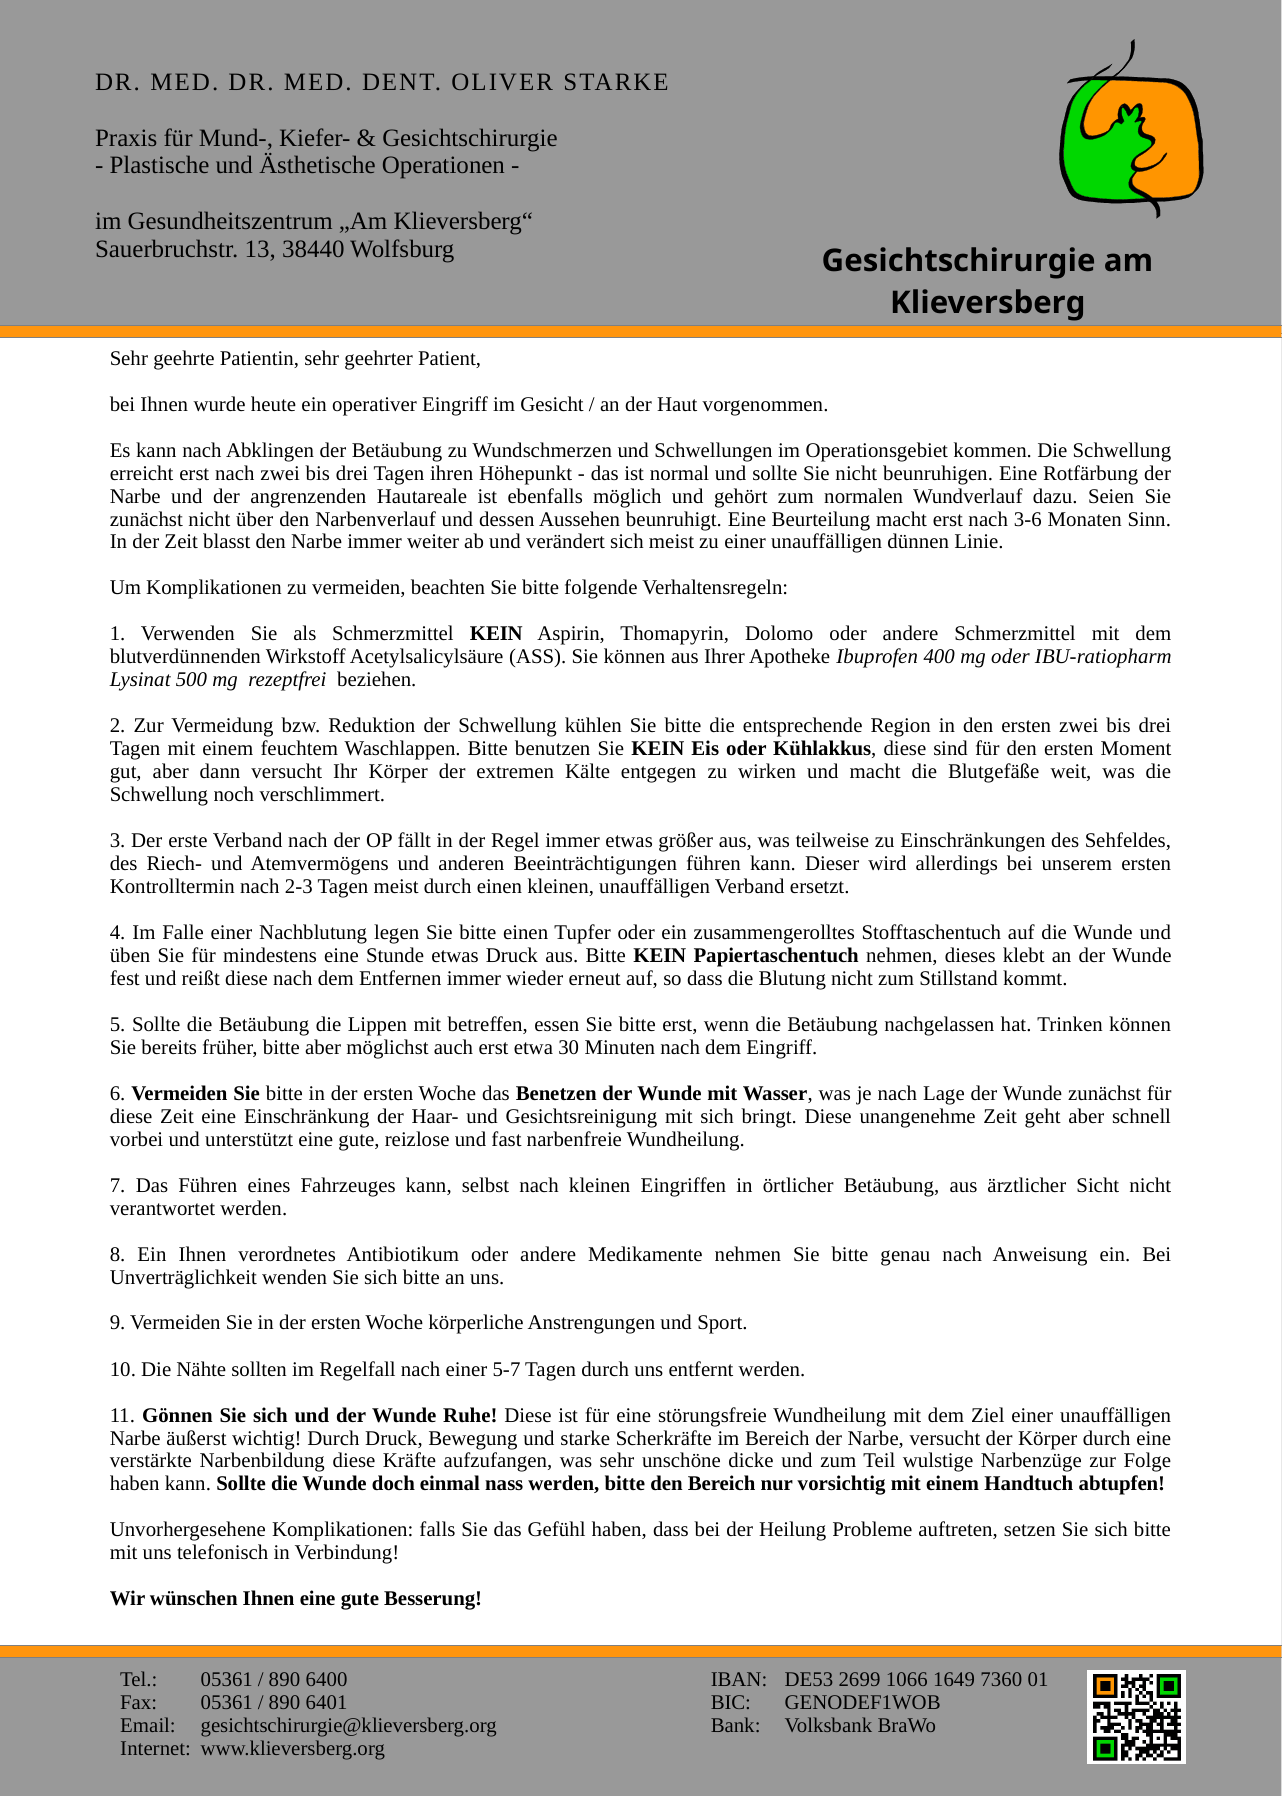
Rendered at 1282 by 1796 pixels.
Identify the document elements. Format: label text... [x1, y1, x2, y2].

picture [1087, 1720, 1186, 1764]
picture [1059, 39, 1204, 219]
subtitle Gesichtschirurgie am Klieversberg [899, 250, 1246, 311]
text_box Sehr geehrte Patientin, sehr geehrter Patient, bei Ihnen wurde heute ein operativer Eingriff im Gesicht / an der Haut vorgenommen. Es kann nach Abklingen der Betäubung zu Wundschmerzen und Schwellungen im Operationsgebiet kommen. Die Schwellung erreicht erst nach zwei bis drei Tagen ihren Höhepunkt - das ist normal und sollte Sie nicht beunruhigen. Eine Rotfärbung der Narbe und der angrenzenden Hautareale ist ebenfalls möglich und gehört zum normalen Wundverlauf dazu. Seien Sie zunächst nicht über den Narbenverlauf und dessen Aussehen beunruhigt. Eine Beurteilung macht erst nach 3-6 Monaten Sinn. In der Zeit blasst den Narbe immer weiter ab und verändert sich meist zu einer unauffälligen dünnen Linie. Um Komplikationen zu vermeiden, beachten Sie bitte folgende Verhaltensregeln: 1. Verwenden Sie als Schmerzmittel KEIN Aspirin, Thomapyrin, Dolomo oder andere Schmerzmittel mit dem blutverdünnenden Wirkstoff Acetylsalicylsäure (ASS). Sie können aus Ihrer Apotheke Ibuprofen 400 mg oder IBU-ratiopharm Lysinat 500 mg rezeptfrei beziehen. 2. Zur Vermeidung bzw. Reduktion der Schwellung kühlen Sie bitte die entsprechende Region in den ersten zwei bis drei Tagen mit einem feuchtem Waschlappen. Bitte benutzen Sie KEIN Eis oder Kühlakkus, diese sind für den ersten Moment gut, aber dann versucht Ihr Körper der extremen Kälte entgegen zu wirken und macht die Blutgefäße weit, was die Schwellung noch verschlimmert. 3. Der erste Verband nach der OP fällt in der Regel immer etwas größer aus, was teilweise zu Einschränkungen des Sehfeldes, des Riech- und Atemvermögens und anderen Beeinträchtigungen führen kann. Dieser wird allerdings bei unserem ersten Kontrolltermin nach 2-3 Tagen meist durch einen kleinen, unauffälligen Verband ersetzt. 4. Im Falle einer Nachblutung legen Sie bitte einen Tupfer oder ein zusammengerolltes Stofftaschentuch auf die Wunde und üben Sie für mindestens eine Stunde etwas Druck aus. Bitte KEIN Papiertaschentuch nehmen, dieses klebt an der Wunde fest und reißt diese nach dem Entfernen immer wieder erneut auf, so dass die Blutung nicht zum Stillstand kommt. 5. Sollte die Betäubung die Lippen mit betreffen, essen Sie bitte erst, wenn die Betäubung nachgelassen hat. Trinken können Sie bereits früher, bitte aber möglichst auch erst etwa 30 Minuten nach dem Eingriff. 6. Vermeiden Sie bitte in der ersten Woche das Benetzen der Wunde mit Wasser, was je nach Lage der Wunde zunächst für diese Zeit eine Einschränkung der Haar- und Gesichtsreinigung mit sich bringt. Diese unangenehme Zeit geht aber schnell vorbei und unterstützt eine gute, reizlose und fast narbenfreie Wundheilung. 7. Das Führen eines Fahrzeuges kann, selbst nach kleinen Eingriffen in örtlicher Betäubung, aus ärztlicher Sicht nicht verantwortet werden. 8. Ein Ihnen verordnetes Antibiotikum oder andere Medikamente nehmen Sie bitte genau nach Anweisung ein. Bei Unverträglichkeit wenden Sie sich bitte an uns. 9. Vermeiden Sie in der ersten Woche körperliche Anstrengungen und Sport. 10. Die Nähte sollten im Regelfall nach einer 5-7 Tagen durch uns entfernt werden. 11. Gönnen Sie sich und der Wunde Ruhe! Diese ist für eine störungsfreie Wundheilung mit dem Ziel einer unauffälligen Narbe äußerst wichtig! Durch Druck, Bewegung und starke Scherkräfte im Bereich der Narbe, versucht der Körper durch eine verstärkte Narbenbildung diese Kräfte aufzufangen, was sehr unschöne dicke und zum Teil wulstige Narbenzüge zur Folge haben kann. Sollte die Wunde doch einmal nass werden, bitte den Bereich nur vorsichtig mit einem Handtuch abtupfen! Unvorhergesehene Komplikationen: falls Sie das Gefühl haben, dass bei der Heilung Probleme auftreten, setzen Sie sich bitte mit uns telefonisch in Verbindung! Wir wünschen Ihnen eine gute Besserung! [95, 313, 1187, 1720]
text_box Tel.: 05361 / 890 6400 IBAN: DE53 2699 1066 1649 7360 01 Fax: 05361 / 890 6401 BIC: GENODEF1WOB Email: gesichtschirurgie@klieversberg.org Bank: Volksbank BraWo Internet: www.klieversberg.org [120, 1720, 1064, 1796]
text_box [0, 0, 1282, 1796]
text_box DR. MED. DR. MED. DENT. OLIVER STARKE Praxis für Mund-, Kiefer- & Gesichtschirurgie - Plastische und Ästhetische Operationen - im Gesundheitszentrum „Am Klieversberg“ Sauerbruchstr. 13, 38440 Wolfsburg [95, 69, 899, 313]
